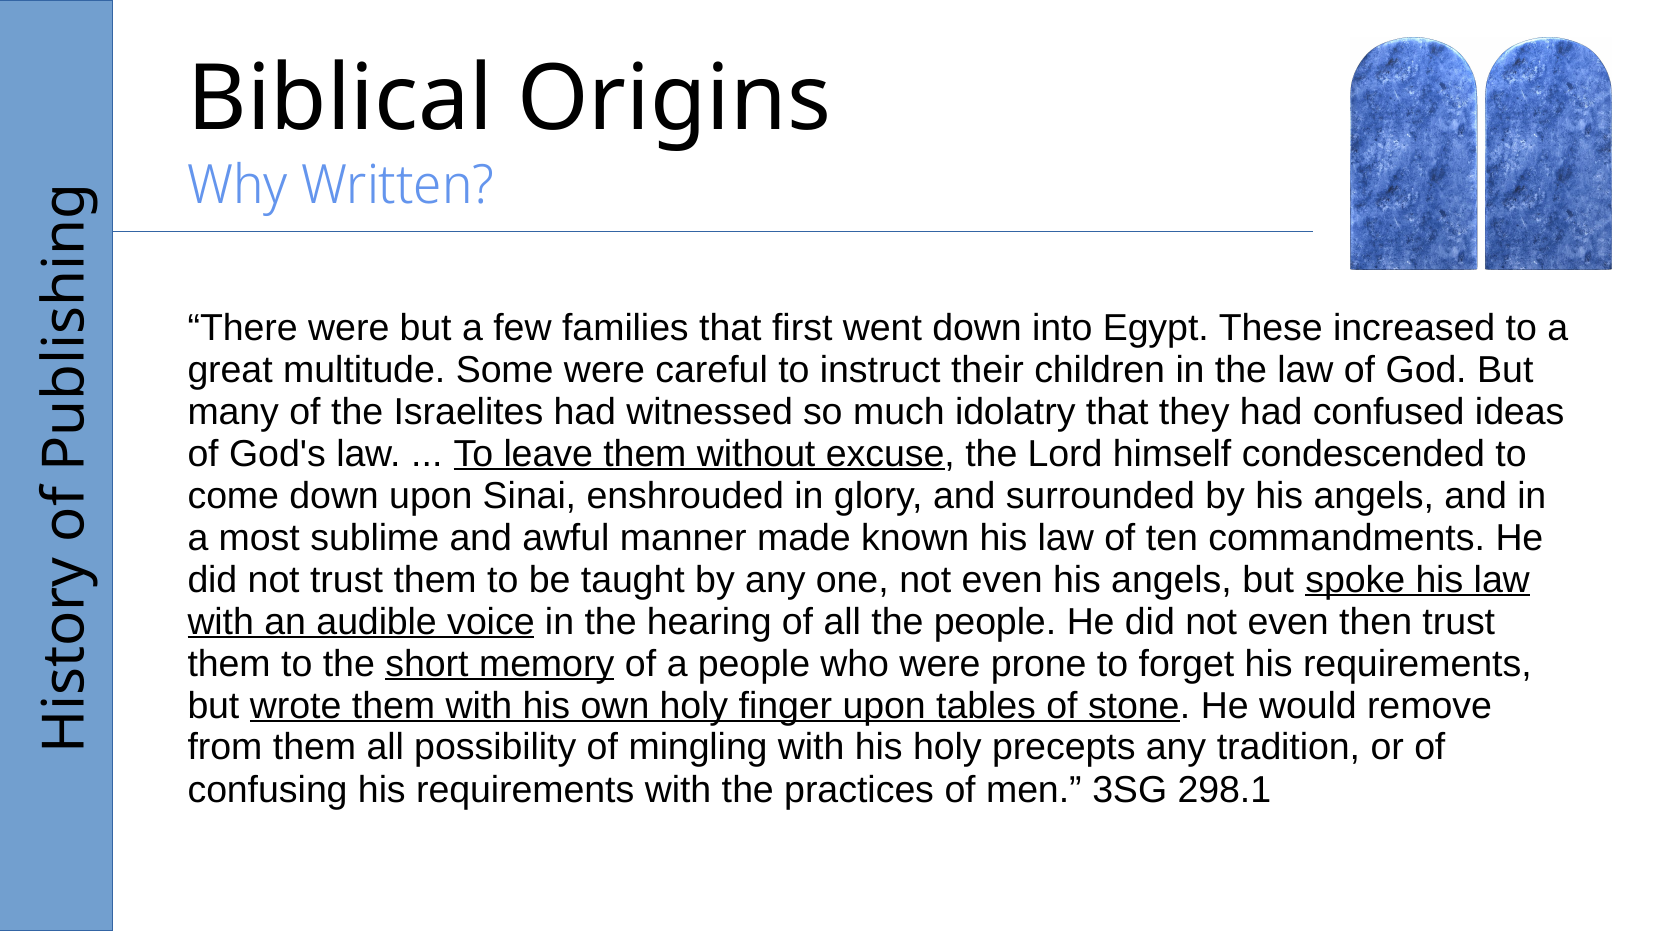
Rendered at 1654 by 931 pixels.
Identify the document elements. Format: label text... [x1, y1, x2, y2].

subtitle “There were but a few families that first went down into Egypt. These increased to a great multitude. Some were careful to instruct their children in the law of God. But many of the Israelites had witnessed so much idolatry that they had confused ideas of God's law. ... To leave them without excuse, the Lord himself condescended to come down upon Sinai, enshrouded in glory, and surrounded by his angels, and in a most sublime and awful manner made known his law of ten commandments. He did not trust them to be taught by any one, not even his angels, but spoke his law with an audible voice in the hearing of all the people. He did not even then trust them to the short memory of a people who were prone to forget his requirements, but wrote them with his own holy finger upon tables of stone. He would remove from them all possibility of mingling with his holy precepts any tradition, or of confusing his requirements with the practices of men.” 3SG 298.1 [187, 306, 1571, 846]
text_box [0, 0, 113, 931]
title Why Written? [187, 125, 1350, 239]
picture [1350, 37, 1612, 270]
title Biblical Origins [187, 33, 1571, 125]
text_box History of Publishing [13, 37, 105, 901]
